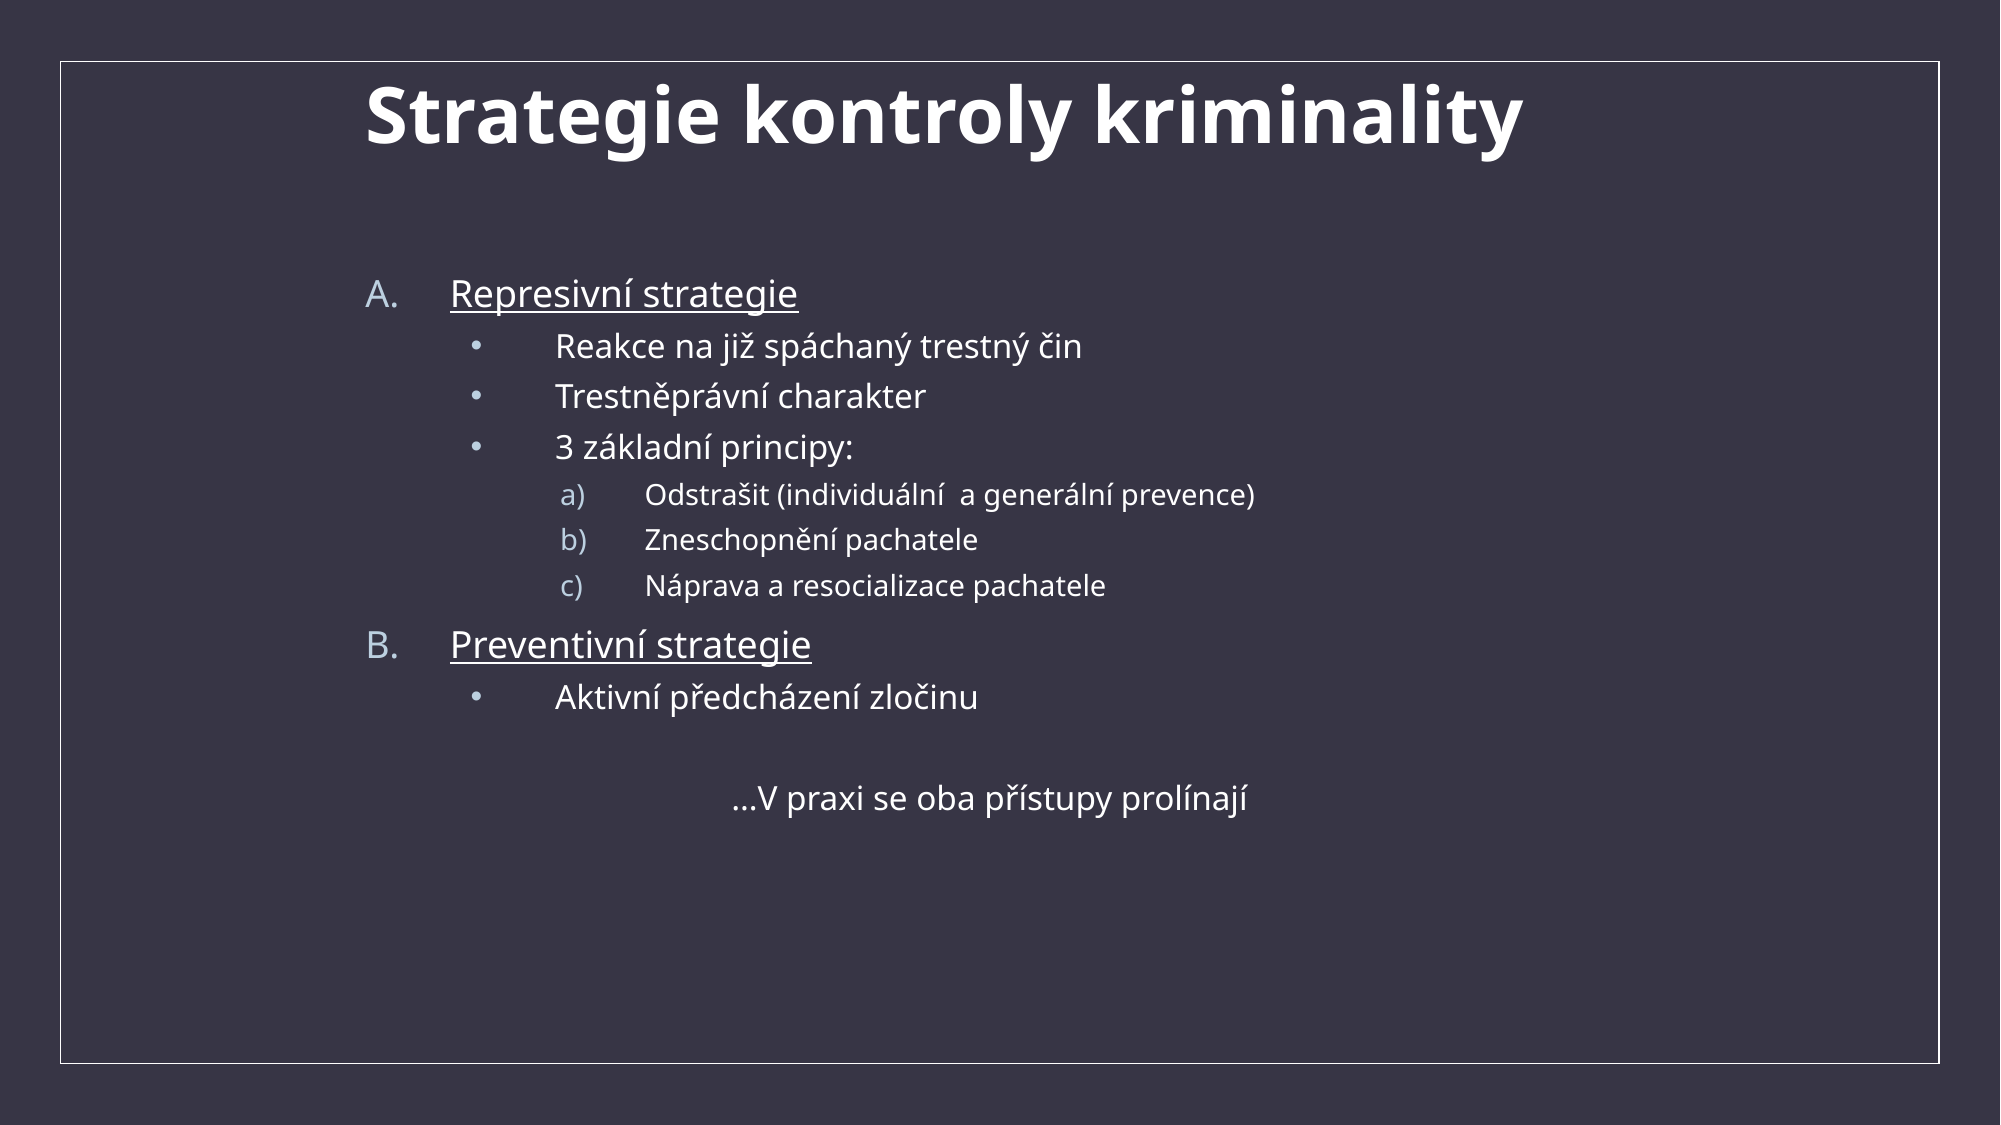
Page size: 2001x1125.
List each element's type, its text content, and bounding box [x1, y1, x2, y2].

list Represivní strategie Reakce na již spáchaný trestný čin Trestněprávní charakter 3 základní principy: Odstrašit (individuální a generální prevence) Zneschopnění pachatele Náprava a resocializace pachatele Preventivní strategie Aktivní předcházení zločinu …V praxi se oba přístupy prolínají [350, 262, 1688, 1000]
title Strategie kontroly kriminality [350, 37, 1688, 201]
